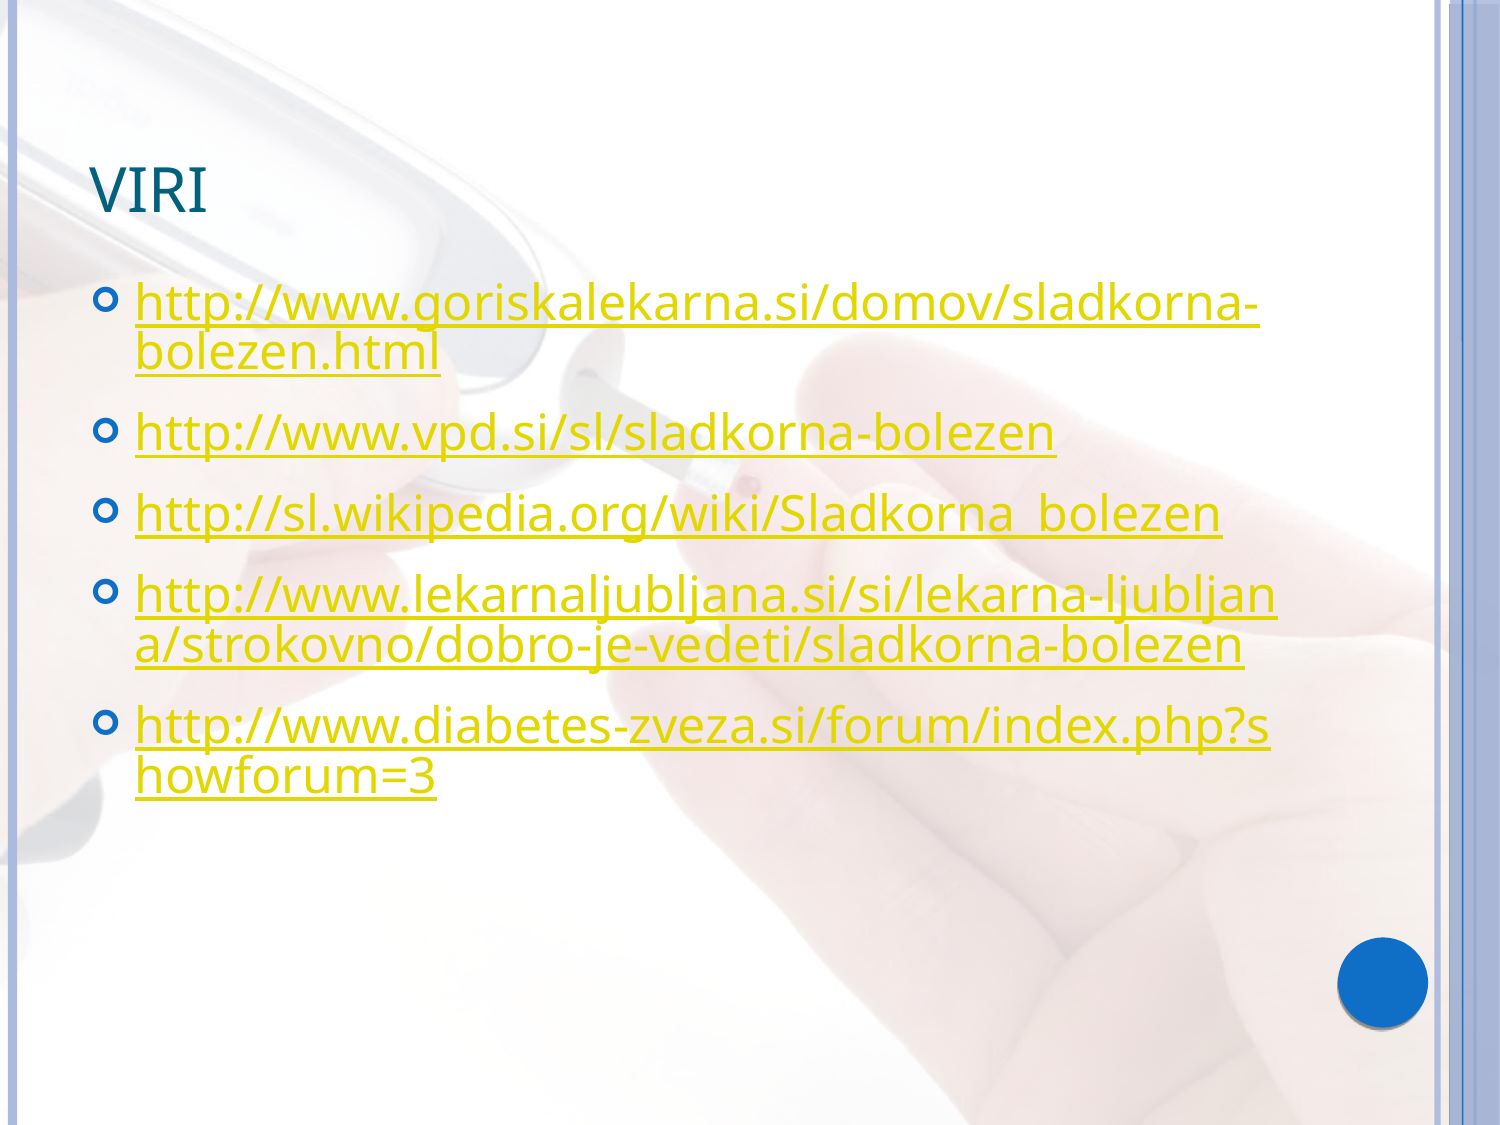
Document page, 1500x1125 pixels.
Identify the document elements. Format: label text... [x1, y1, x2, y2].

picture [0, 0, 7, 1125]
list http://www.goriskalekarna.si/domov/sladkorna-bolezen.html http://www.vpd.si/sl/sladkorna-bolezen http://sl.wikipedia.org/wiki/Sladkorna_bolezen http://www.lekarnaljubljana.si/si/lekarna-ljubljana/strokovno/dobro-je-vedeti/sladkorna-bolezen http://www.diabetes-zveza.si/forum/index.php?showforum=3 [75, 262, 1300, 1062]
picture [1441, 0, 1449, 1125]
title VIRI [75, 45, 1300, 233]
picture [18, 0, 1434, 1125]
